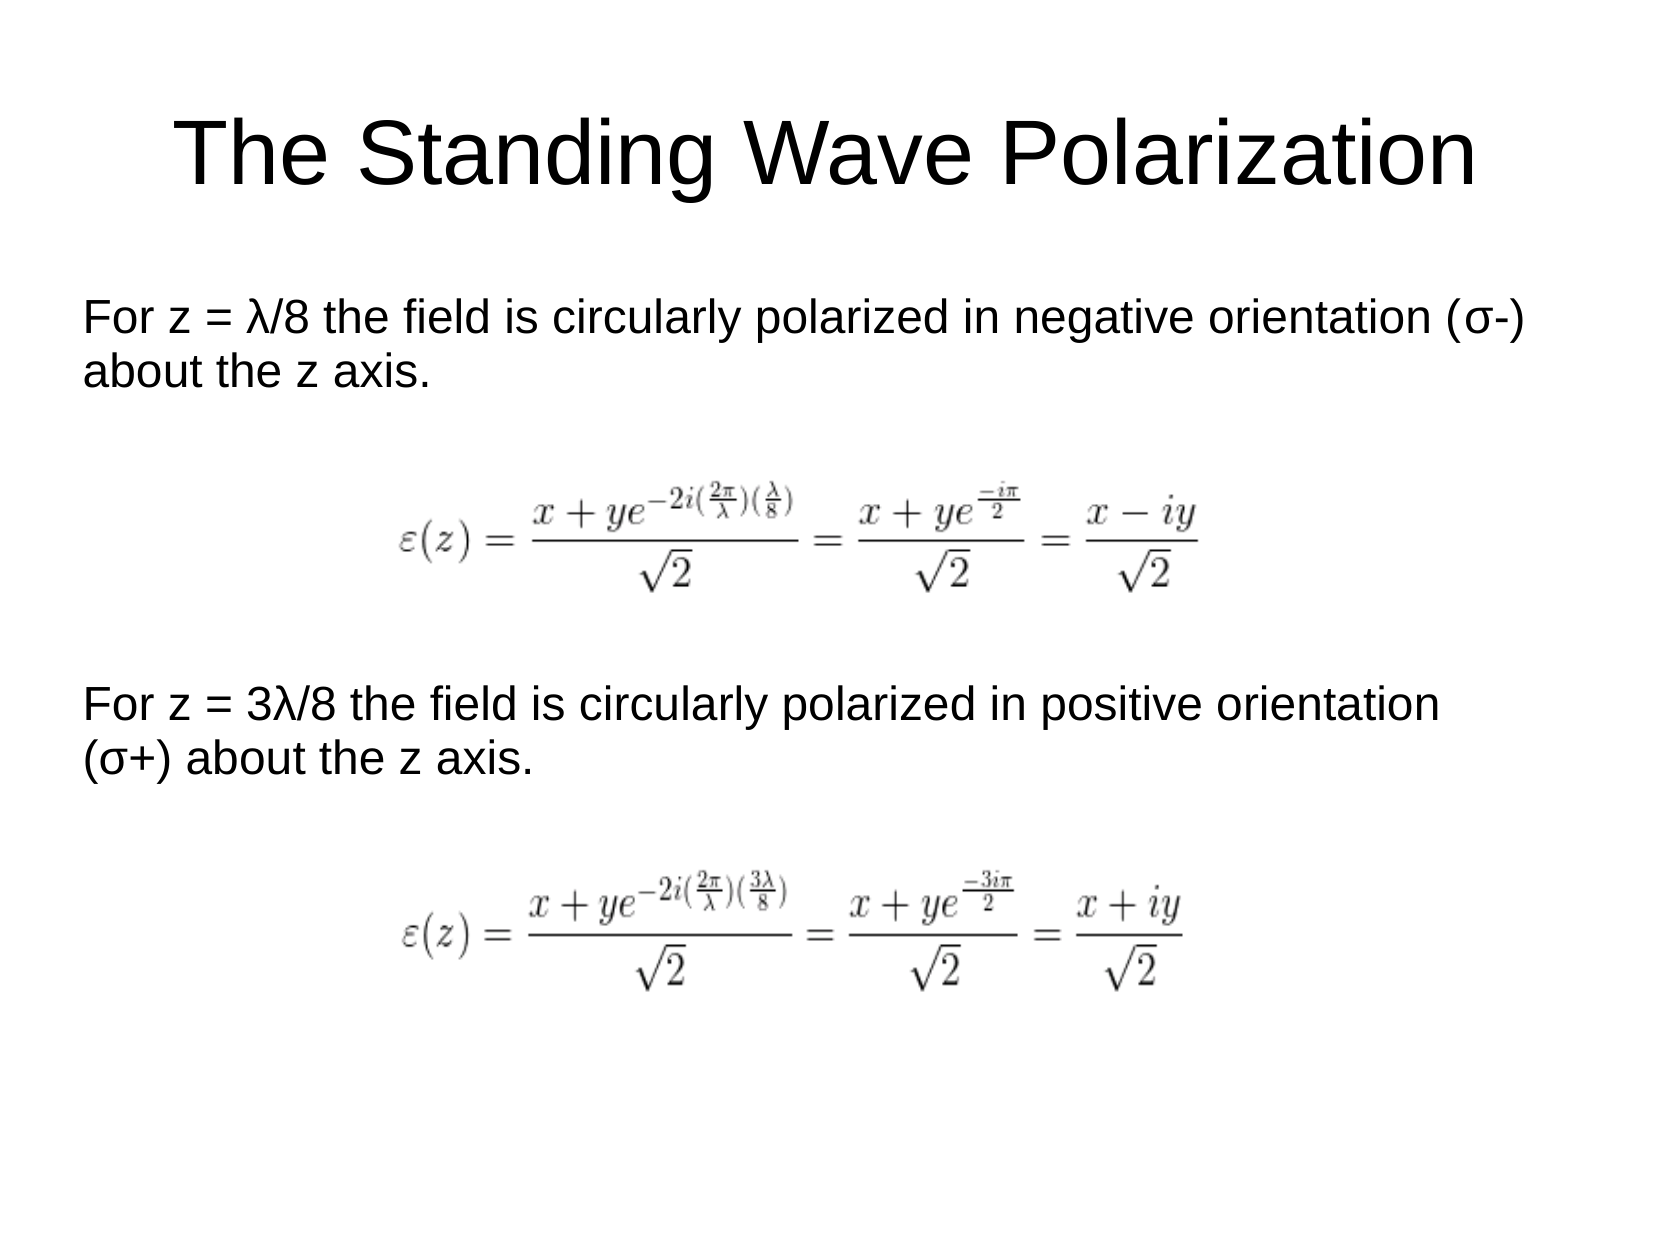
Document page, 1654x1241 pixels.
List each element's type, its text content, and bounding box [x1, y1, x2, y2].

list For z = λ/8 the field is circularly polarized in negative orientation (σ-) about the z axis. For z = 3λ/8 the field is circularly polarized in positive orientation (σ+) about the z axis. [82, 290, 1538, 1010]
title The Standing Wave Polarization [82, 49, 1571, 257]
picture [362, 839, 1291, 1030]
picture [330, 464, 1291, 631]
